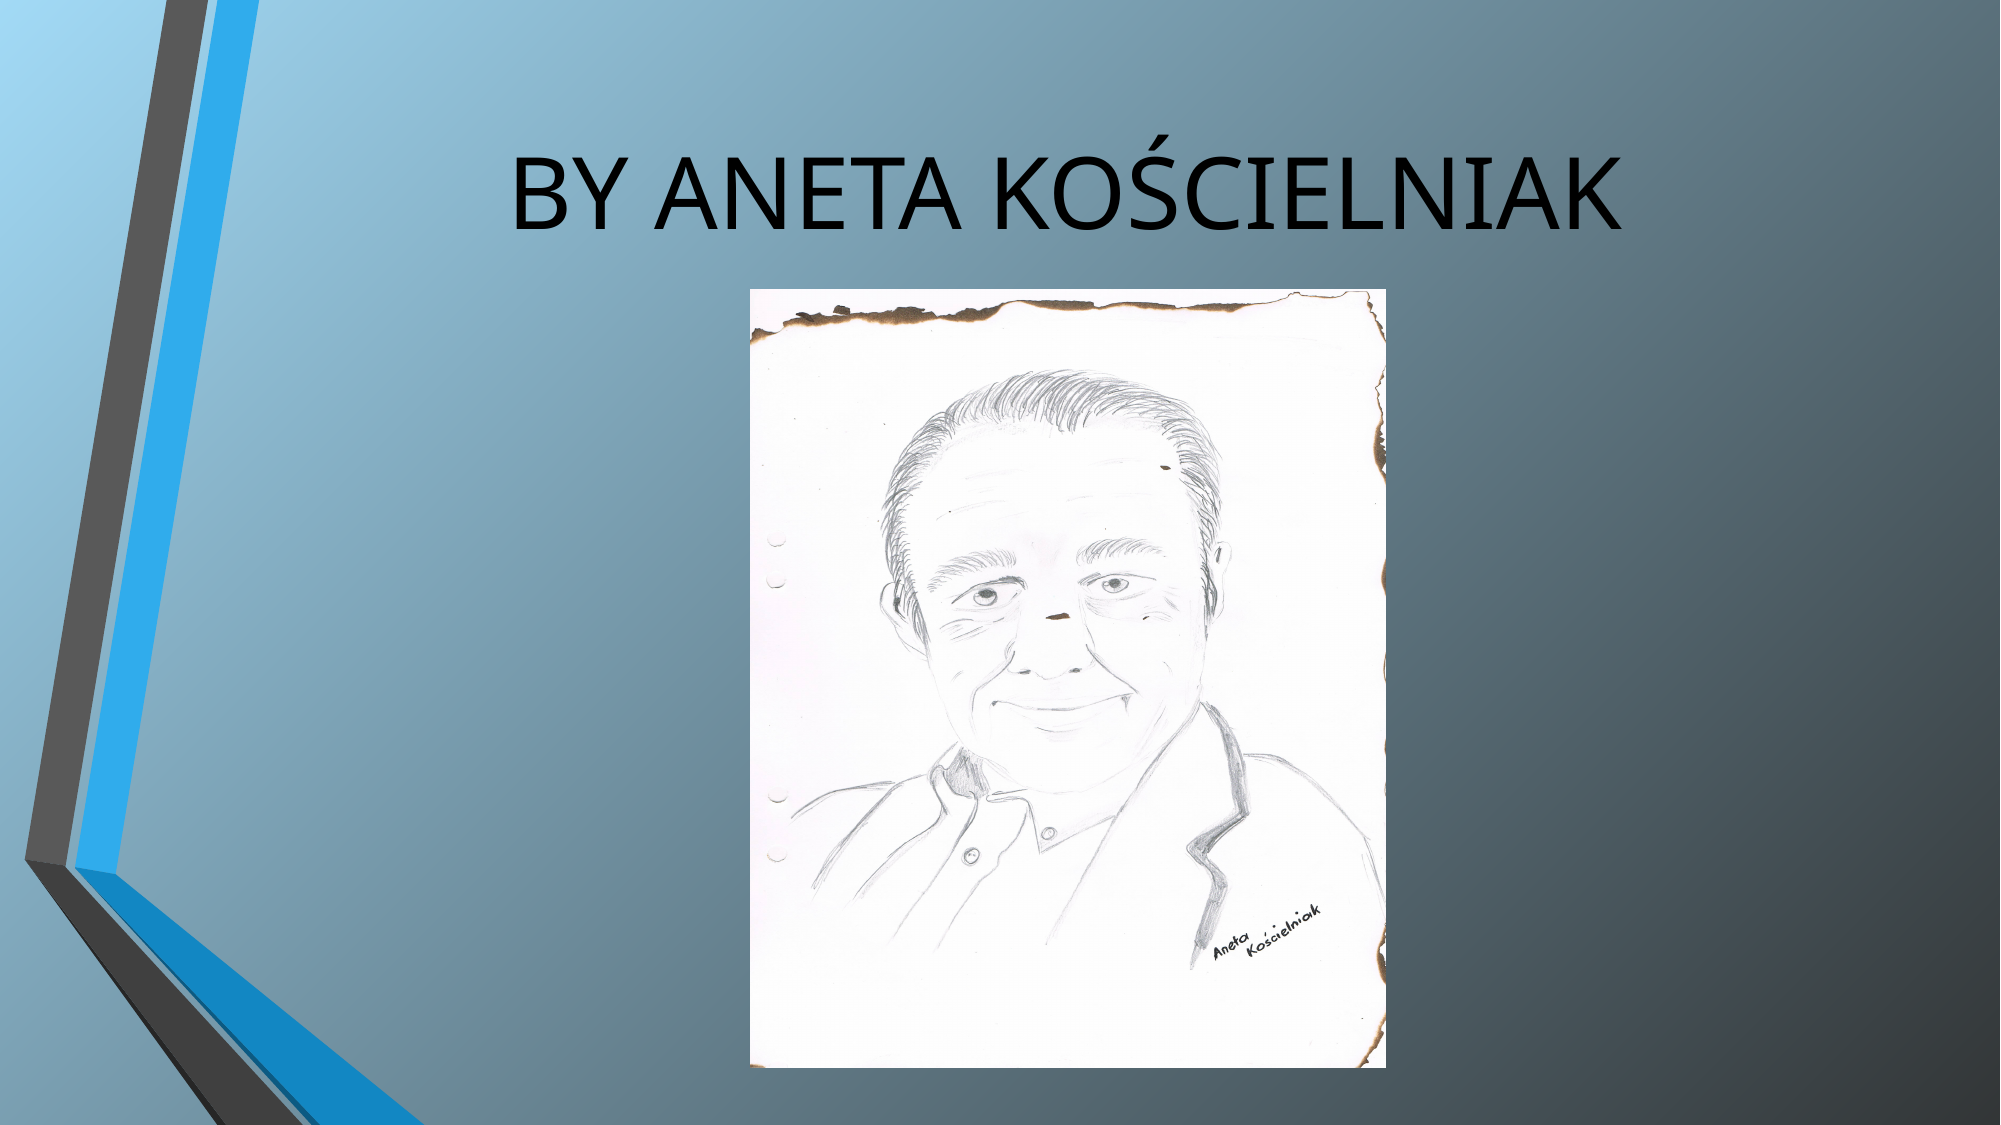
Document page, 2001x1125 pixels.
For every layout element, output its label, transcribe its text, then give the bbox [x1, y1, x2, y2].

picture [750, 289, 1386, 1068]
title BY ANETA KOŚCIELNIAK [243, 112, 1887, 267]
